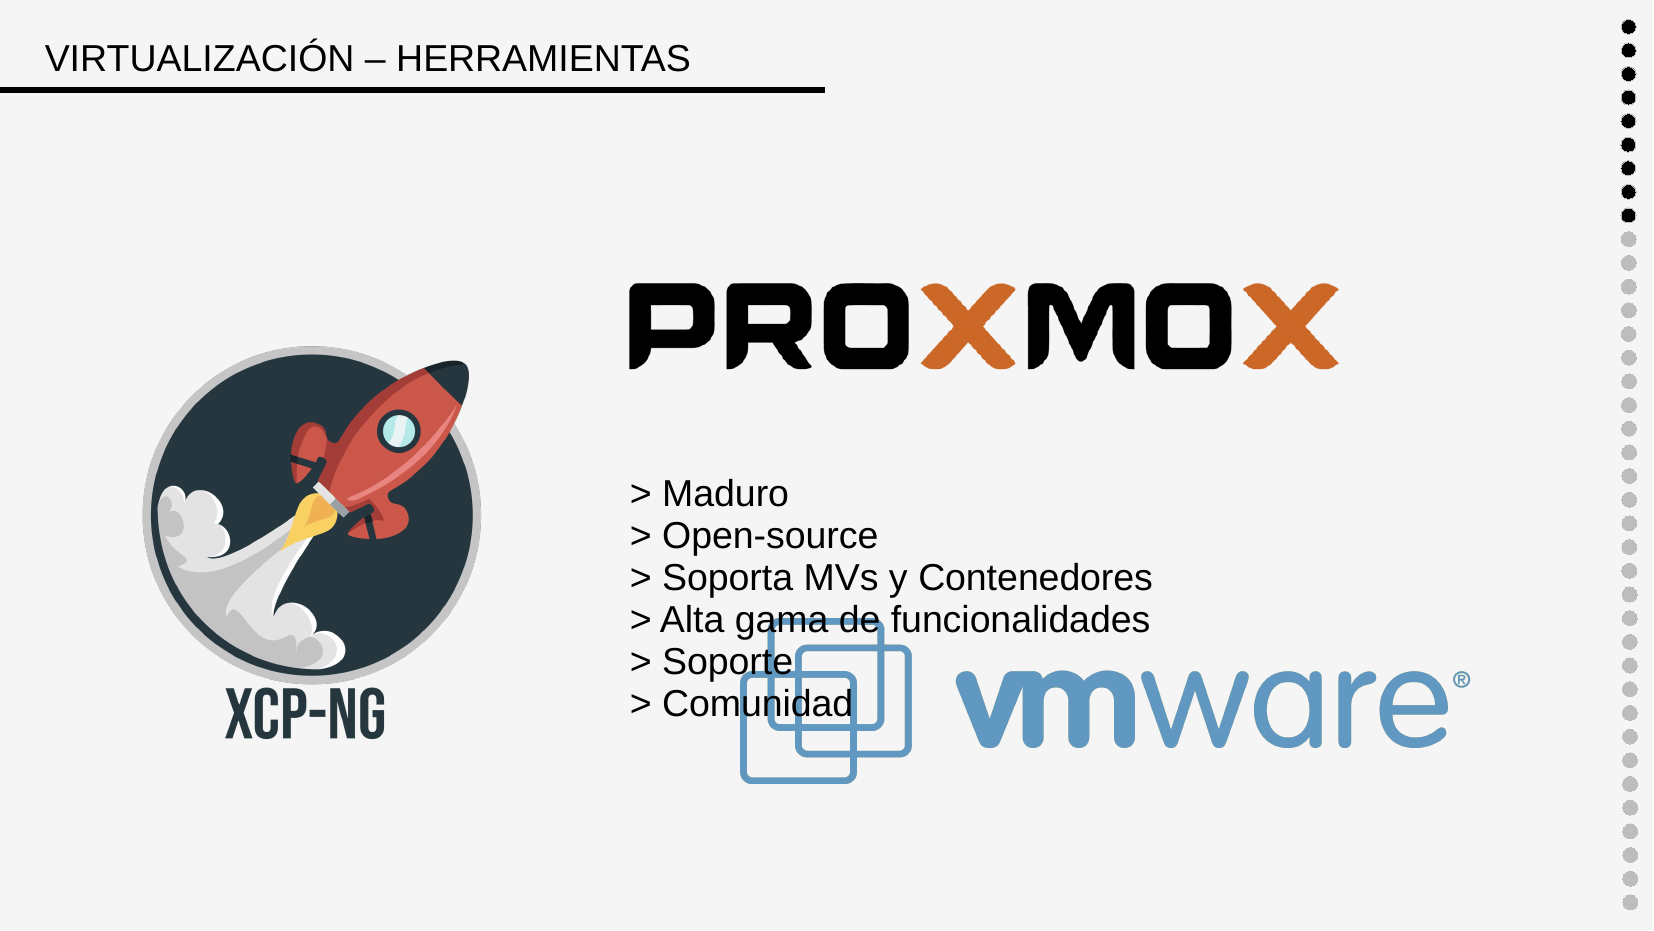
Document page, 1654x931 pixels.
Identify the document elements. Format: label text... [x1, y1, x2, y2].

text_box [1621, 255, 1637, 271]
text_box VIRTUALIZACIÓN – HERRAMIENTAS [30, 30, 826, 129]
text_box [1621, 66, 1637, 82]
text_box [1621, 468, 1637, 484]
text_box [1621, 279, 1637, 295]
text_box [1621, 89, 1637, 106]
text_box [1622, 729, 1638, 745]
text_box [1621, 42, 1637, 58]
text_box [1621, 539, 1637, 555]
text_box [1622, 776, 1638, 792]
text_box [1622, 657, 1638, 674]
text_box [1621, 231, 1637, 247]
text_box [1622, 705, 1638, 721]
picture [115, 340, 506, 746]
text_box [1622, 894, 1638, 910]
text_box [1621, 515, 1637, 531]
text_box [1621, 444, 1637, 460]
text_box [1622, 823, 1638, 839]
picture [623, 218, 1344, 423]
text_box [1622, 681, 1638, 697]
text_box [1621, 350, 1637, 366]
text_box [1622, 800, 1638, 816]
text_box [1622, 586, 1638, 603]
text_box [1621, 373, 1637, 389]
text_box [1622, 871, 1638, 887]
text_box [1620, 137, 1636, 153]
text_box [1621, 421, 1637, 437]
text_box [1622, 847, 1638, 863]
text_box [1621, 492, 1637, 508]
text_box [1622, 634, 1638, 650]
text_box [1621, 19, 1637, 35]
text_box [1620, 207, 1637, 223]
text_box [1621, 326, 1637, 342]
text_box [1621, 302, 1637, 318]
text_box [1621, 184, 1637, 200]
text_box [1622, 752, 1638, 768]
text_box [1621, 563, 1637, 579]
text_box > Maduro > Open-source > Soporta MVs y Contenedores > Alta gama de funcionalidades > Soporte > Comunidad [615, 465, 1216, 732]
text_box [1620, 160, 1636, 176]
text_box [1621, 397, 1637, 413]
picture [737, 494, 1473, 908]
text_box [1620, 113, 1637, 129]
text_box [1622, 610, 1638, 626]
